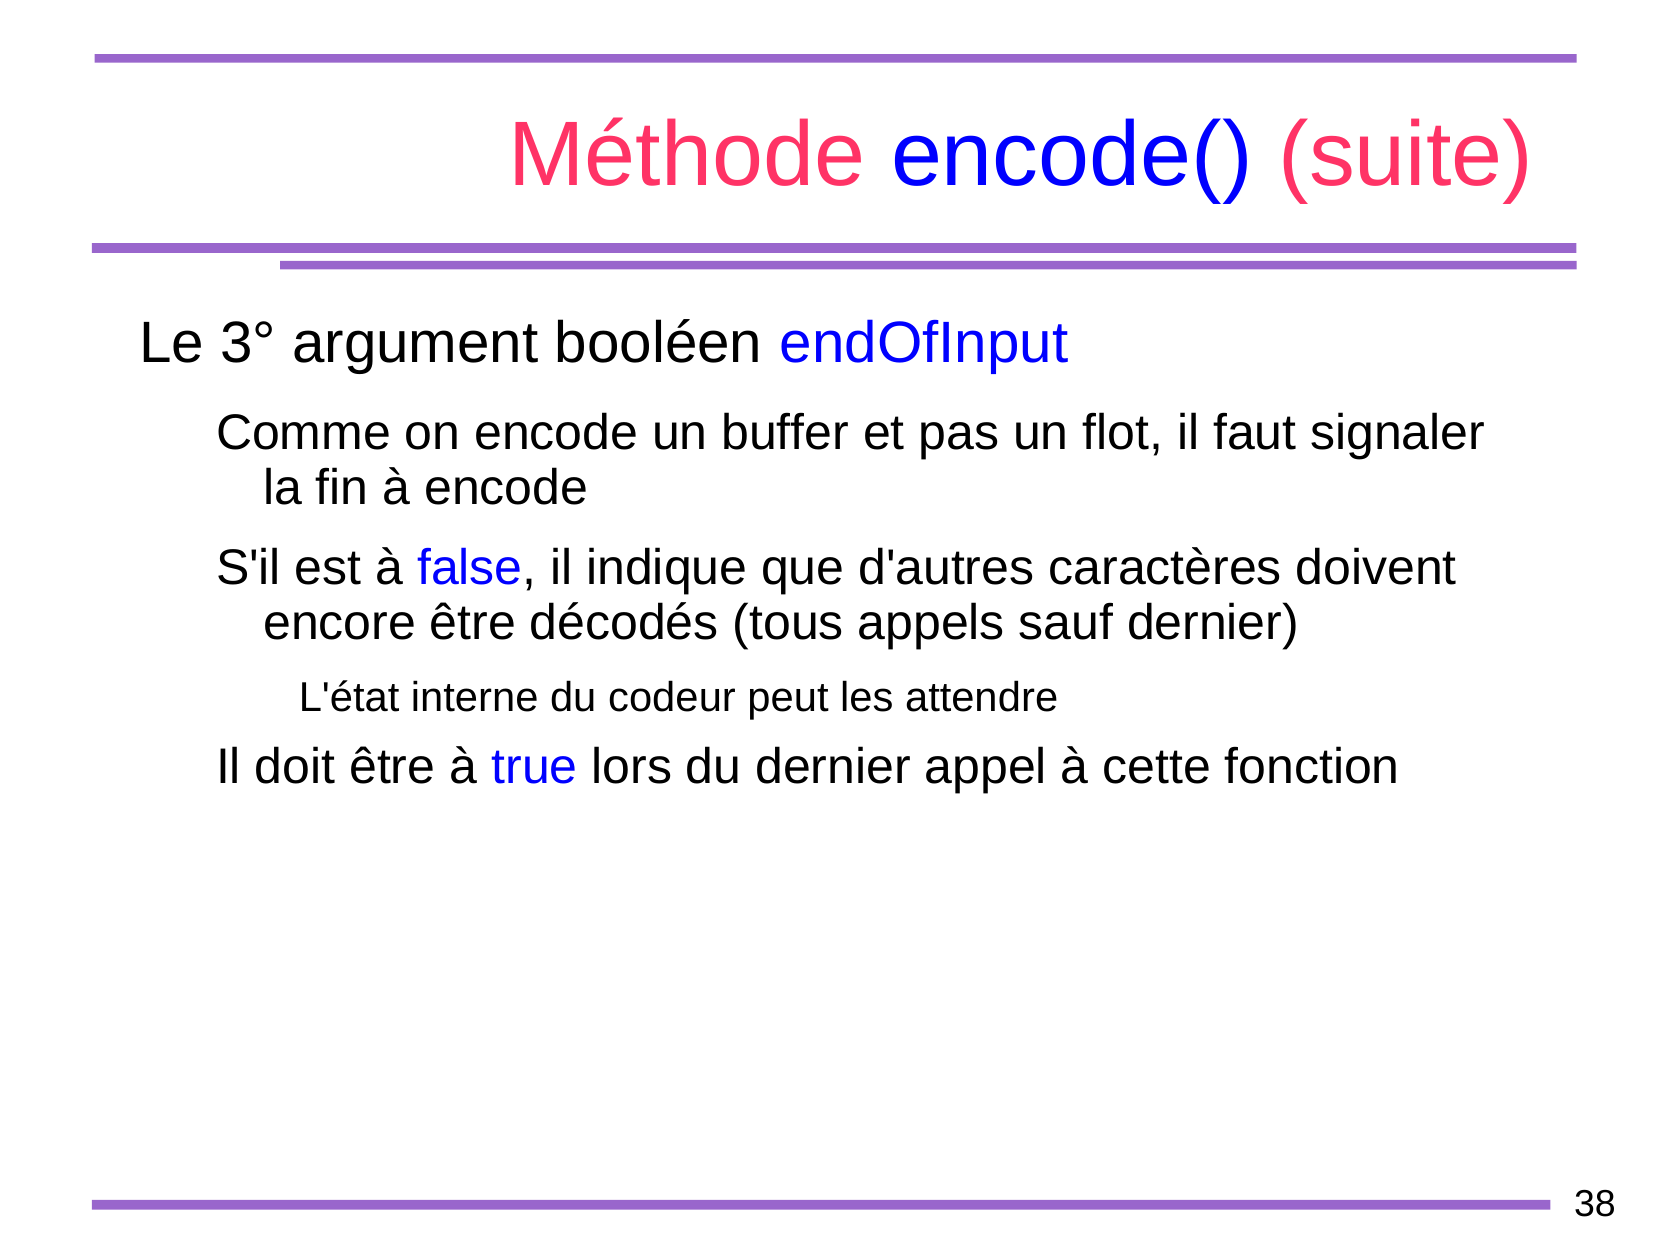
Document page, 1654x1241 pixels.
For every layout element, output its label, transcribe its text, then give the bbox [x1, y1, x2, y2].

title Méthode encode() (suite) [121, 49, 1534, 257]
list Le 3° argument booléen endOfInput Comme on encode un buffer et pas un flot, il faut signaler la fin à encode S'il est à false, il indique que d'autres caractères doivent encore être décodés (tous appels sauf dernier) L'état interne du codeur peut les attendre Il doit être à true lors du dernier appel à cette fonction [121, 309, 1534, 1162]
